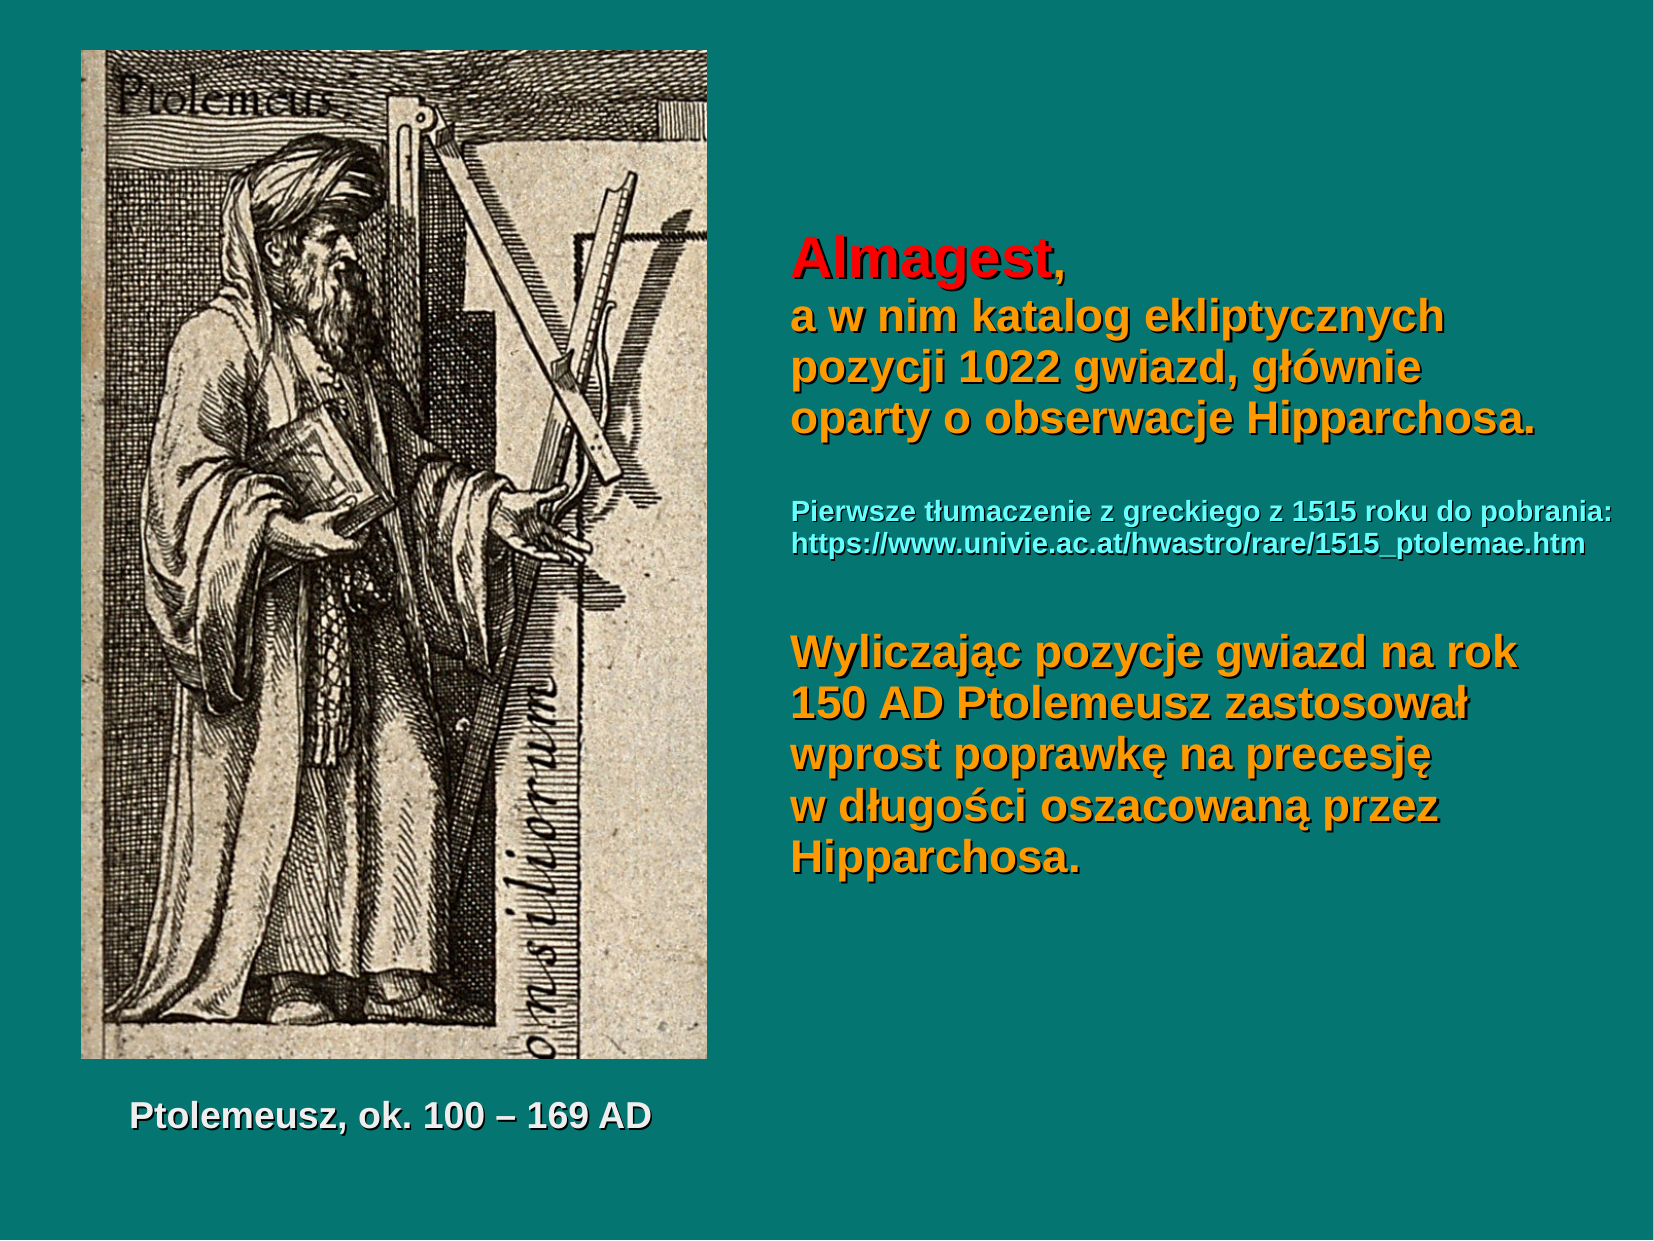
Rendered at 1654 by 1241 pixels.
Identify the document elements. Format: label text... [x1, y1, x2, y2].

text_box Ptolemeusz, ok. 100 – 169 AD [114, 1087, 668, 1145]
text_box Almagest, a w nim katalog ekliptycznych pozycji 1022 gwiazd, głównie oparty o obserwacje Hipparchosa. Pierwsze tłumaczenie z greckiego z 1515 roku do pobrania: https://www.univie.ac.at/hwastro/rare/1515_ptolemae.htm Wyliczając pozycje gwiazd na rok 150 AD Ptolemeusz zastosował wprost poprawkę na precesję w długości oszacowaną przez Hipparchosa. [776, 217, 1629, 890]
picture [81, 50, 707, 1059]
